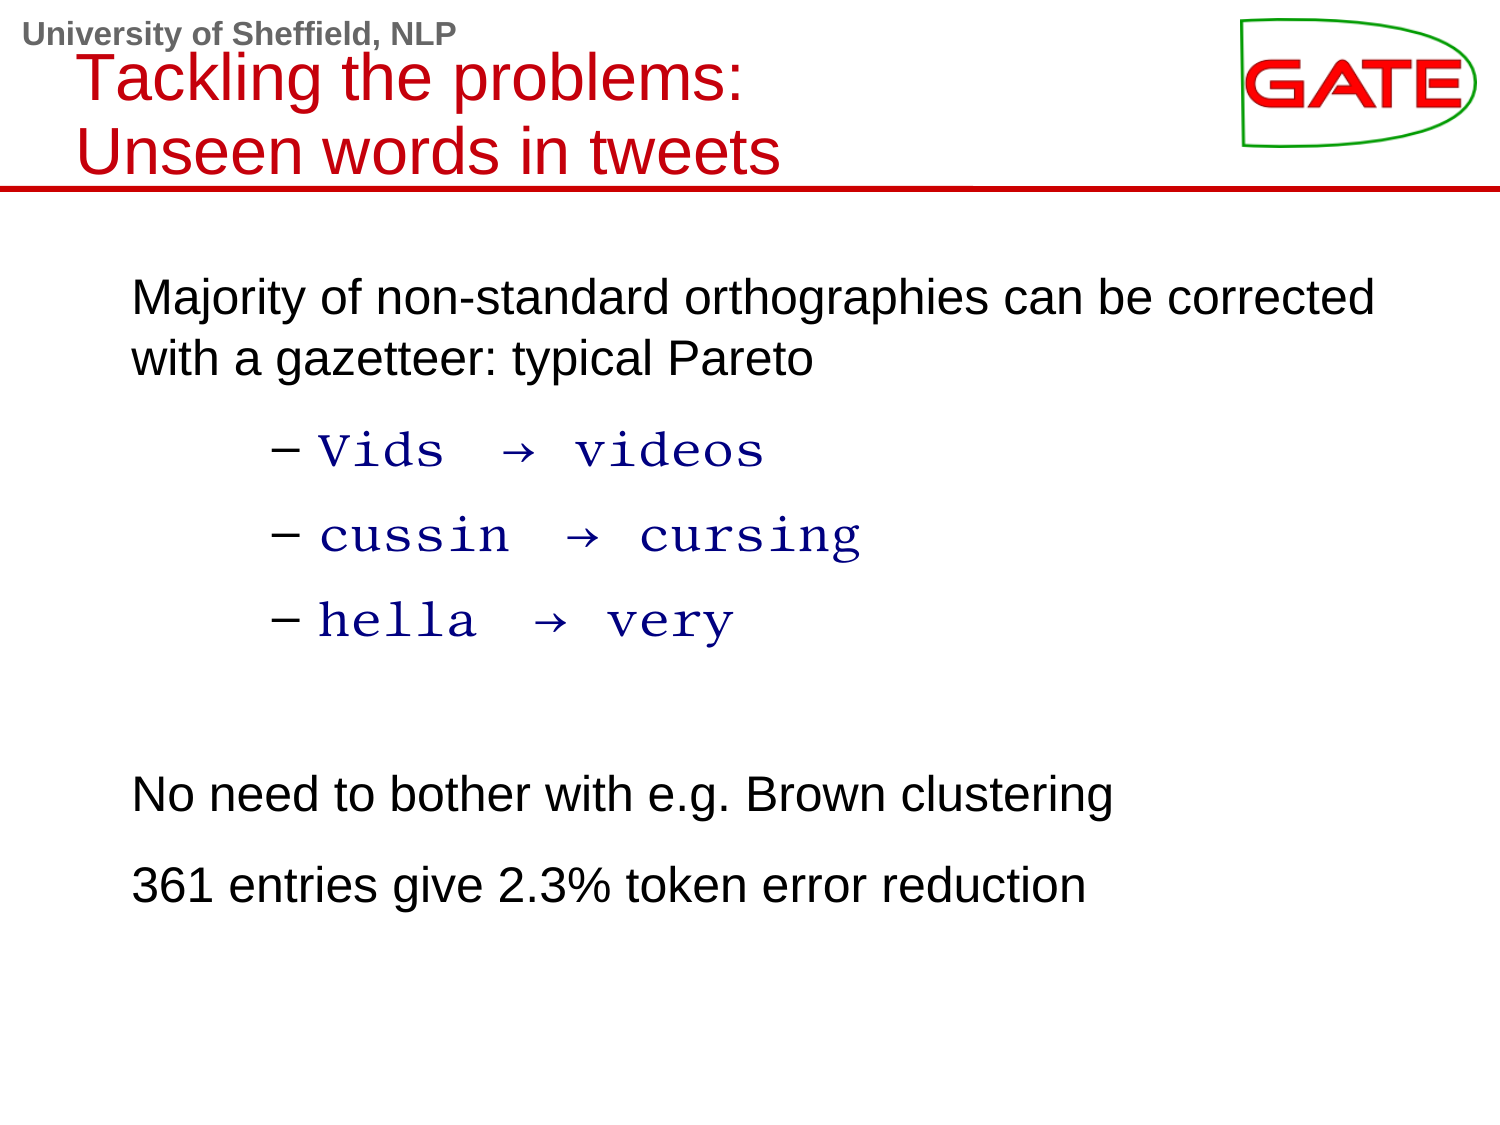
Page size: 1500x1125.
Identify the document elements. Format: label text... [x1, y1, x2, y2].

picture [1240, 18, 1477, 148]
list Majority of non-standard orthographies can be corrected with a gazetteer: typical Pareto Vids → videos cussin → cursing hella → very No need to bother with e.g. Brown clustering 361 entries give 2.3% token error reduction [75, 263, 1425, 1061]
title Tackling the problems: Unseen words in tweets [75, 21, 1425, 209]
